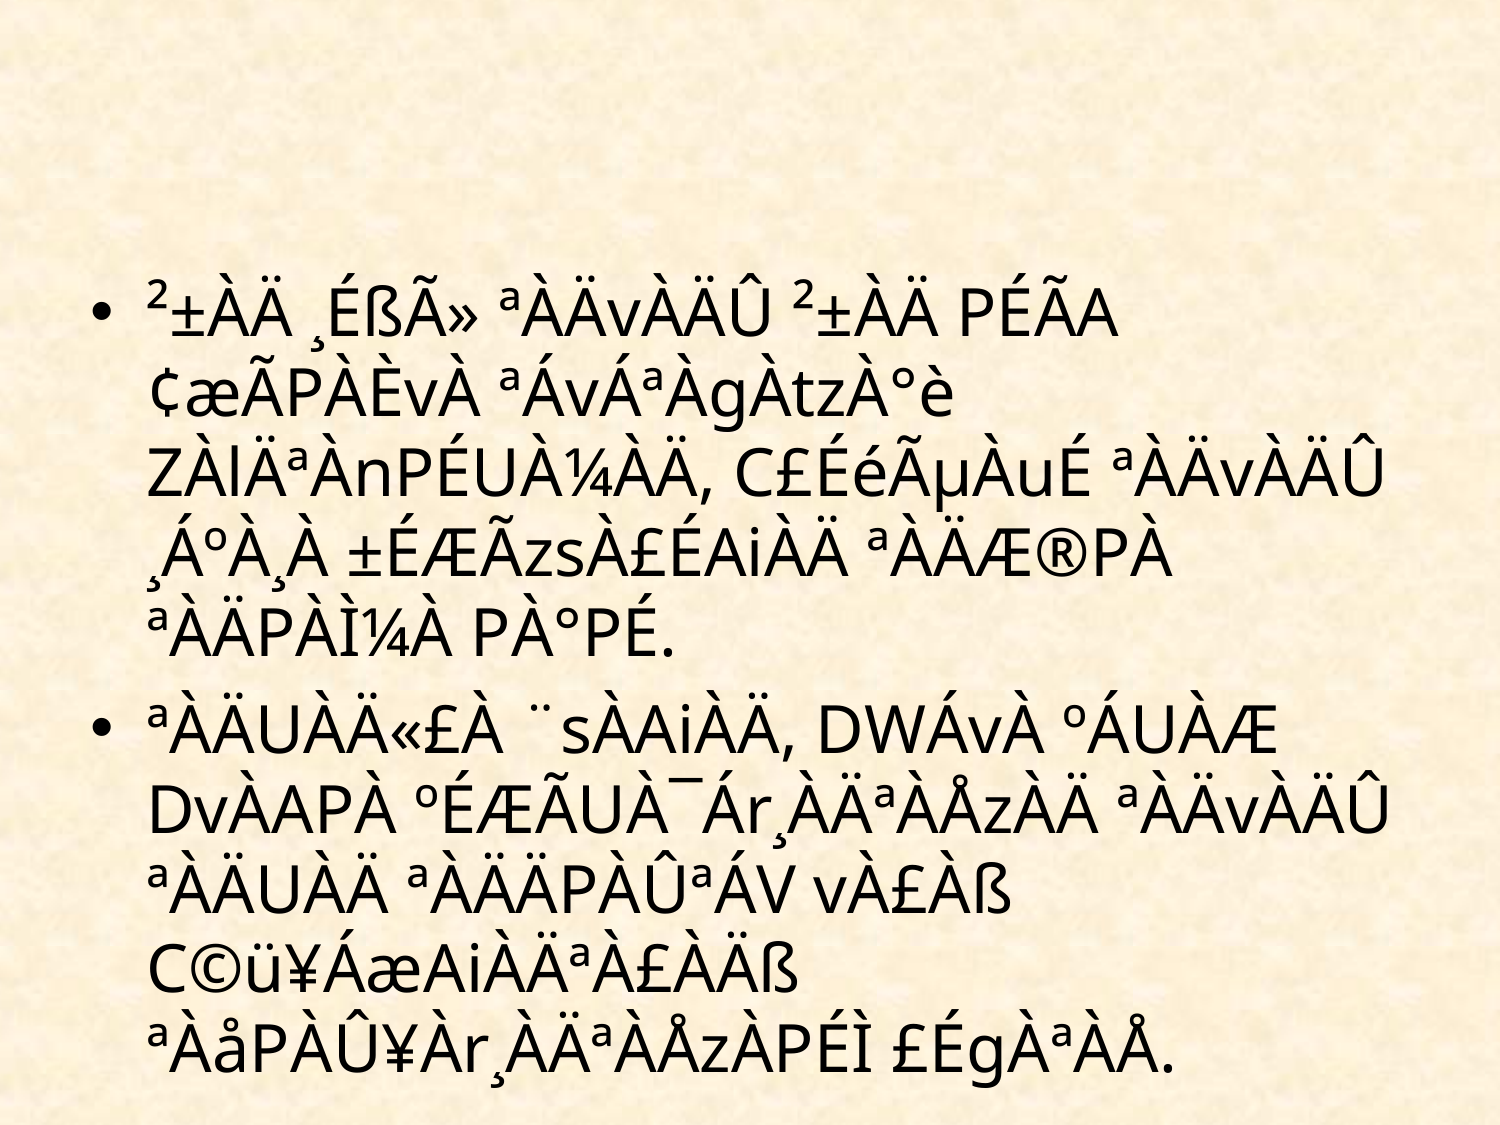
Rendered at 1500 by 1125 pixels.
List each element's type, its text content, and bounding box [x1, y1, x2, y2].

picture [0, 0, 1500, 1125]
text_box ²±ÀÄ ¸ÉßÃ» ªÀÄvÀÄÛ ²±ÀÄ PÉÃA¢æÃPÀÈvÀ ªÁvÁªÀgÀtzÀ°è ZÀlÄªÀnPÉUÀ¼ÀÄ, C£ÉéÃµÀuÉ ªÀÄvÀÄÛ ¸ÁºÀ¸À ±ÉÆÃzsÀ£ÉAiÀÄ ªÀÄÆ®PÀ ªÀÄPÀÌ¼À PÀ°PÉ. ªÀÄUÀÄ«£À ¨sÀAiÀÄ, DWÁvÀ ºÁUÀÆ DvÀAPÀ ºÉÆÃUÀ¯Ár¸ÀÄªÀÅzÀÄ ªÀÄvÀÄÛ ªÀÄUÀÄ ªÀÄÄPÀÛªÁV vÀ£Àß C©ü¥ÁæAiÀÄªÀ£ÀÄß ªÀåPÀÛ¥Àr¸ÀÄªÀÅzÀPÉÌ £ÉgÀªÀÅ. [75, 262, 1426, 1005]
